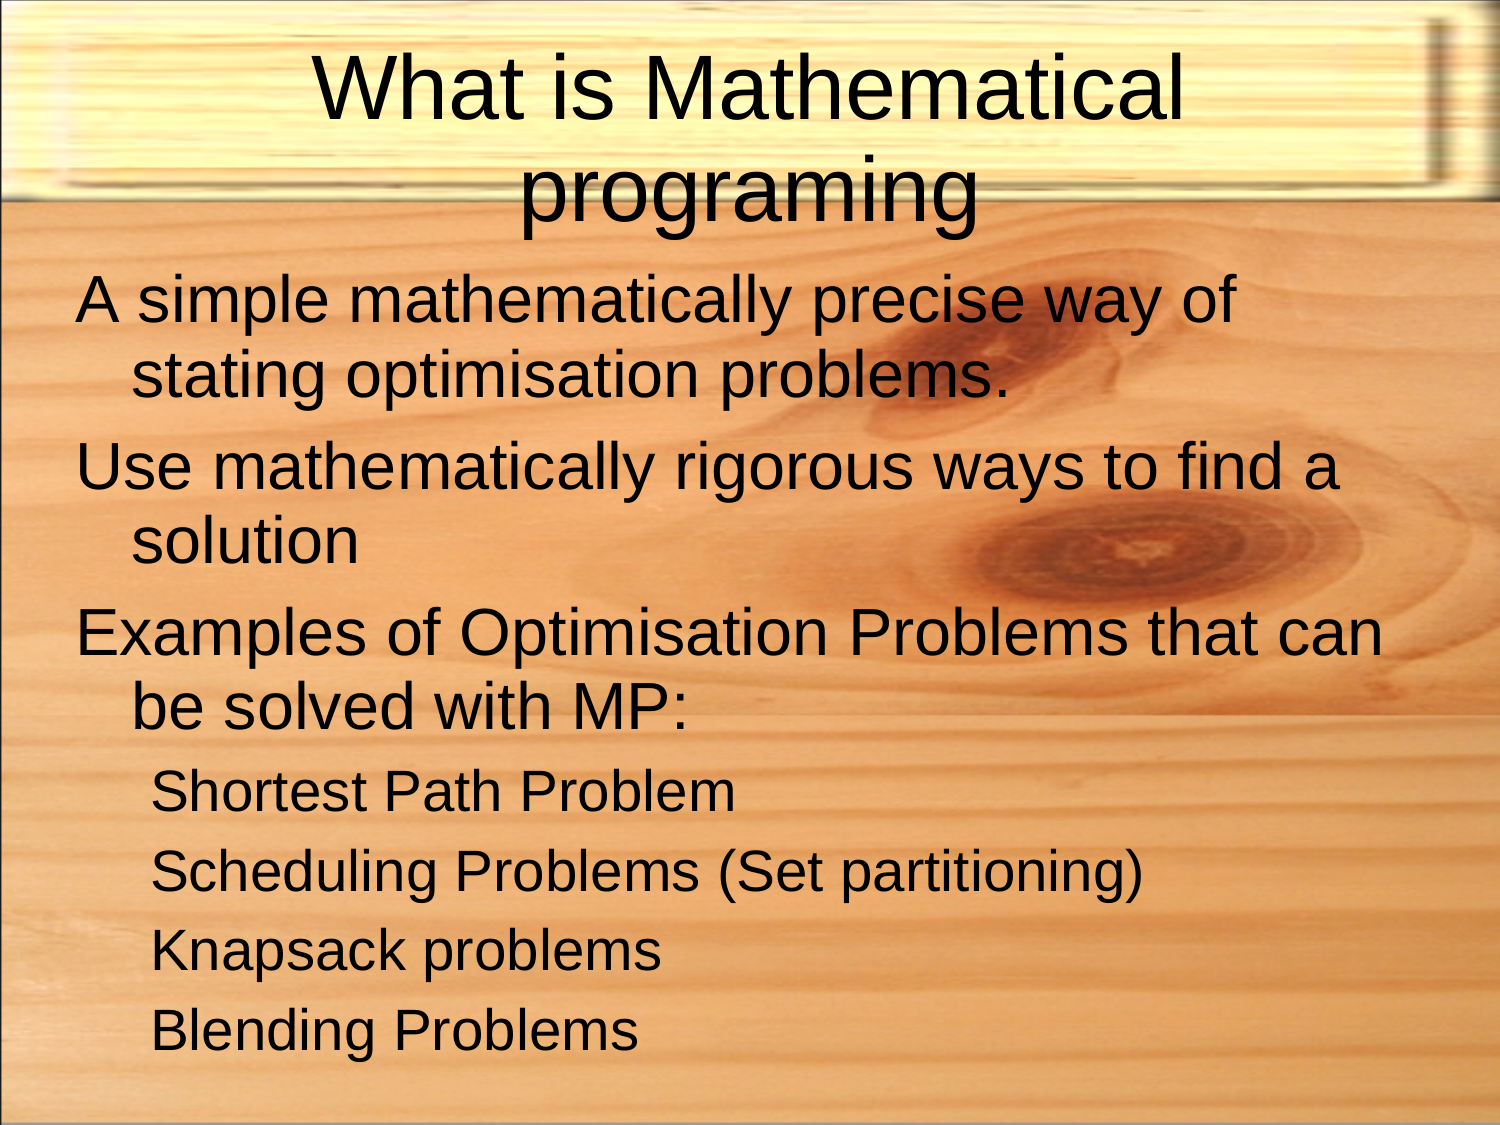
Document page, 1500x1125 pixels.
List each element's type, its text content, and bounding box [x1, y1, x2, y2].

list A simple mathematically precise way of stating optimisation problems. Use mathematically rigorous ways to find a solution Examples of Optimisation Problems that can be solved with MP: Shortest Path Problem Scheduling Problems (Set partitioning) Knapsack problems Blending Problems [75, 262, 1426, 1063]
title What is Mathematical programing [75, 36, 1426, 242]
picture [0, 0, 1500, 1125]
